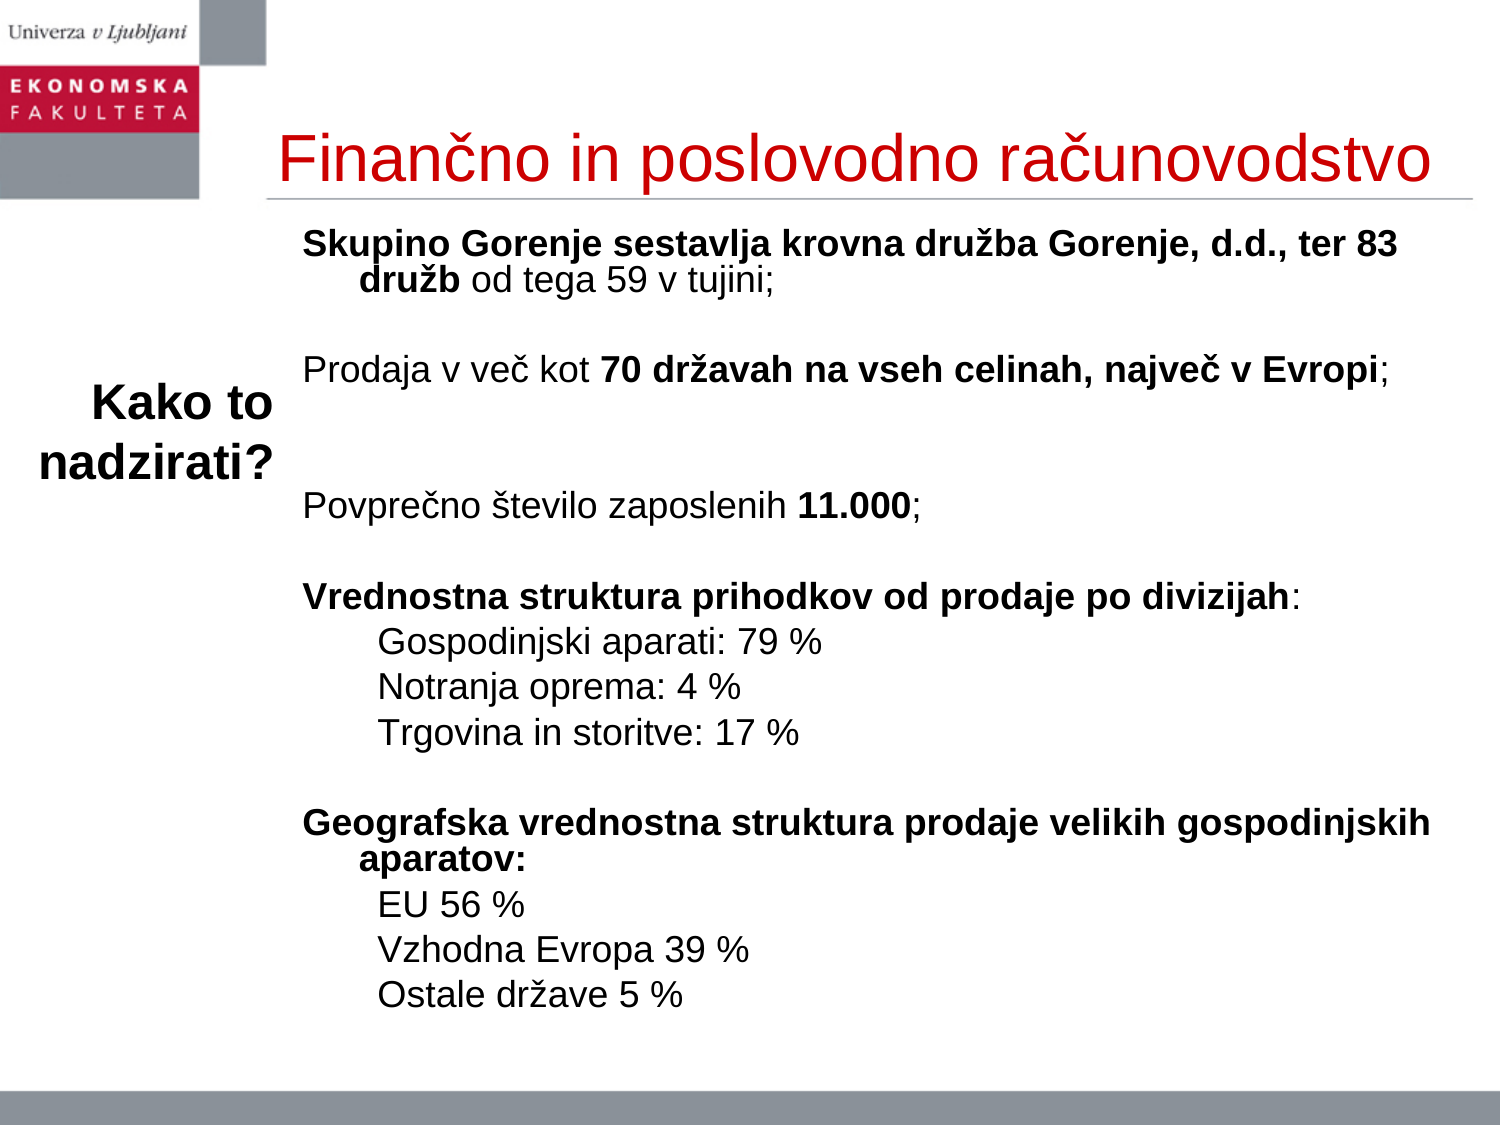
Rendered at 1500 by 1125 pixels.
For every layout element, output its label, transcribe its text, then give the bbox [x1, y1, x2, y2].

list Skupino Gorenje sestavlja krovna družba Gorenje, d.d., ter 83 družb od tega 59 v tujini; Prodaja v več kot 70 državah na vseh celinah, največ v Evropi; Povprečno število zaposlenih 11.000; Vrednostna struktura prihodkov od prodaje po divizijah: Gospodinjski aparati: 79 % Notranja oprema: 4 % Trgovina in storitve: 17 % Geografska vrednostna struktura prodaje velikih gospodinjskih aparatov: EU 56 % Vzhodna Evropa 39 % Ostale države 5 % [287, 219, 1500, 1068]
picture [0, 498, 1500, 1125]
picture [0, 0, 1500, 361]
text_box Kako to nadzirati? [0, 361, 290, 498]
title Finančno in poslovodno računovodstvo [262, 24, 1476, 203]
